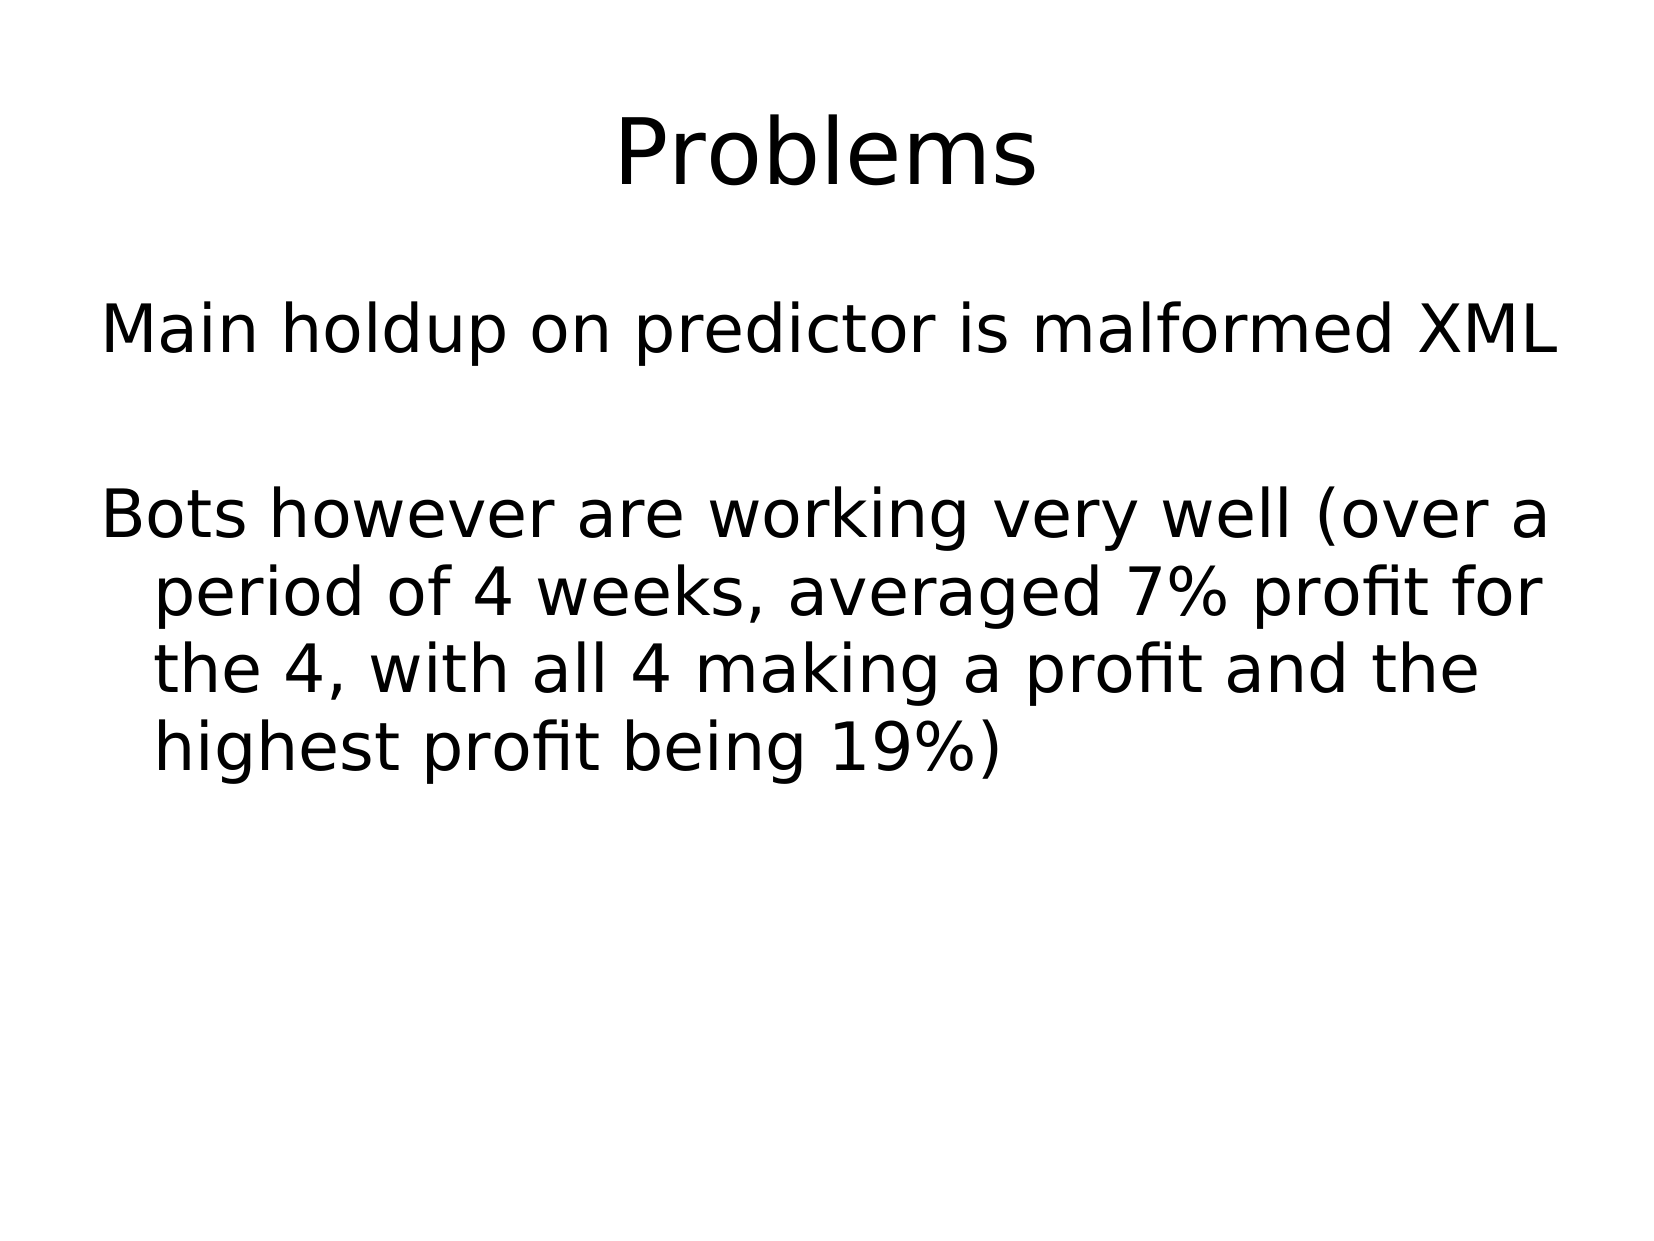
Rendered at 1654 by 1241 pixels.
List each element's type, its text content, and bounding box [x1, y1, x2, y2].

title Problems [82, 49, 1571, 257]
list Main holdup on predictor is malformed XML Bots however are working very well (over a period of 4 weeks, averaged 7% profit for the 4, with all 4 making a profit and the highest profit being 19%) [82, 290, 1571, 1109]
